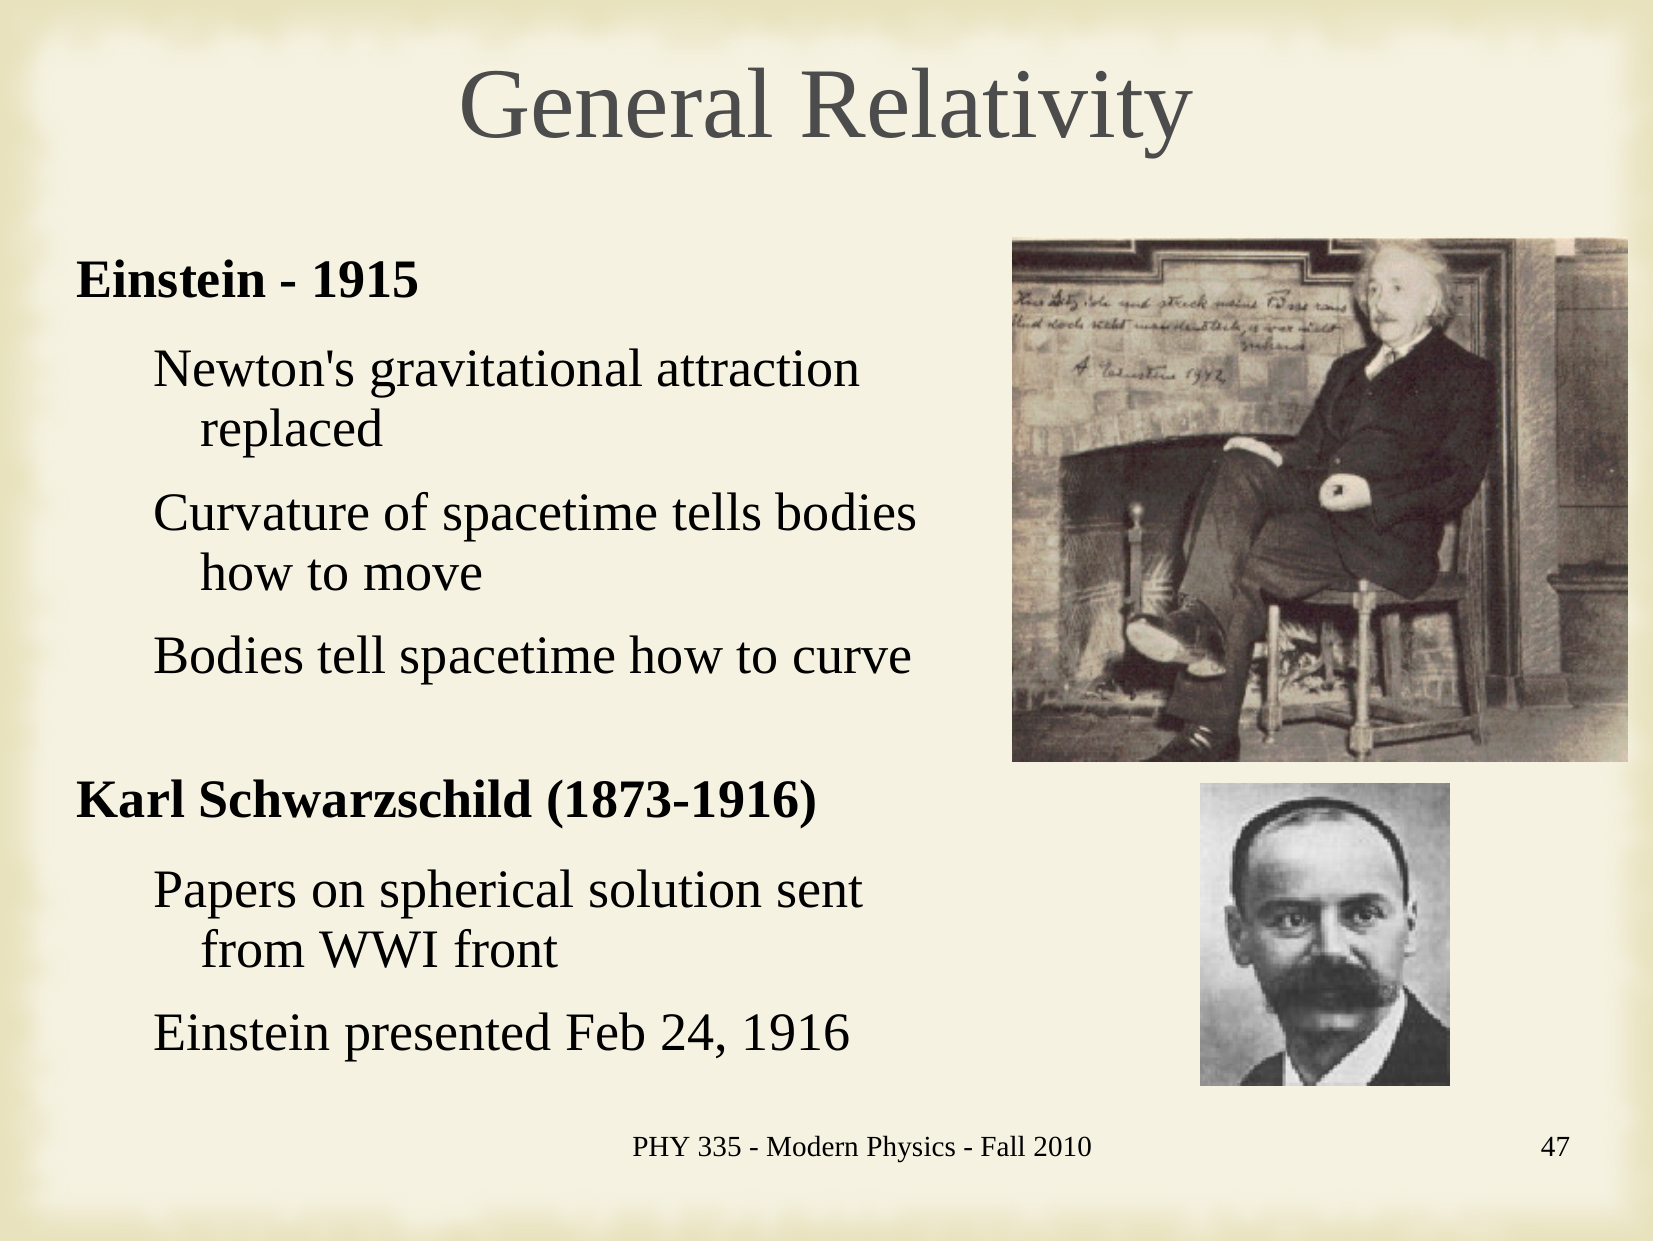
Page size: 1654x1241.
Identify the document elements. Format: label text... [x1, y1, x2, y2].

list Einstein - 1915 Newton's gravitational attraction replaced Curvature of spacetime tells bodies how to move Bodies tell spacetime how to curve Karl Schwarzschild (1873-1916) Papers on spherical solution sent from WWI front Einstein presented Feb 24, 1916 [58, 248, 976, 1075]
title General Relativity [82, 0, 1571, 208]
picture [0, 0, 1653, 1241]
